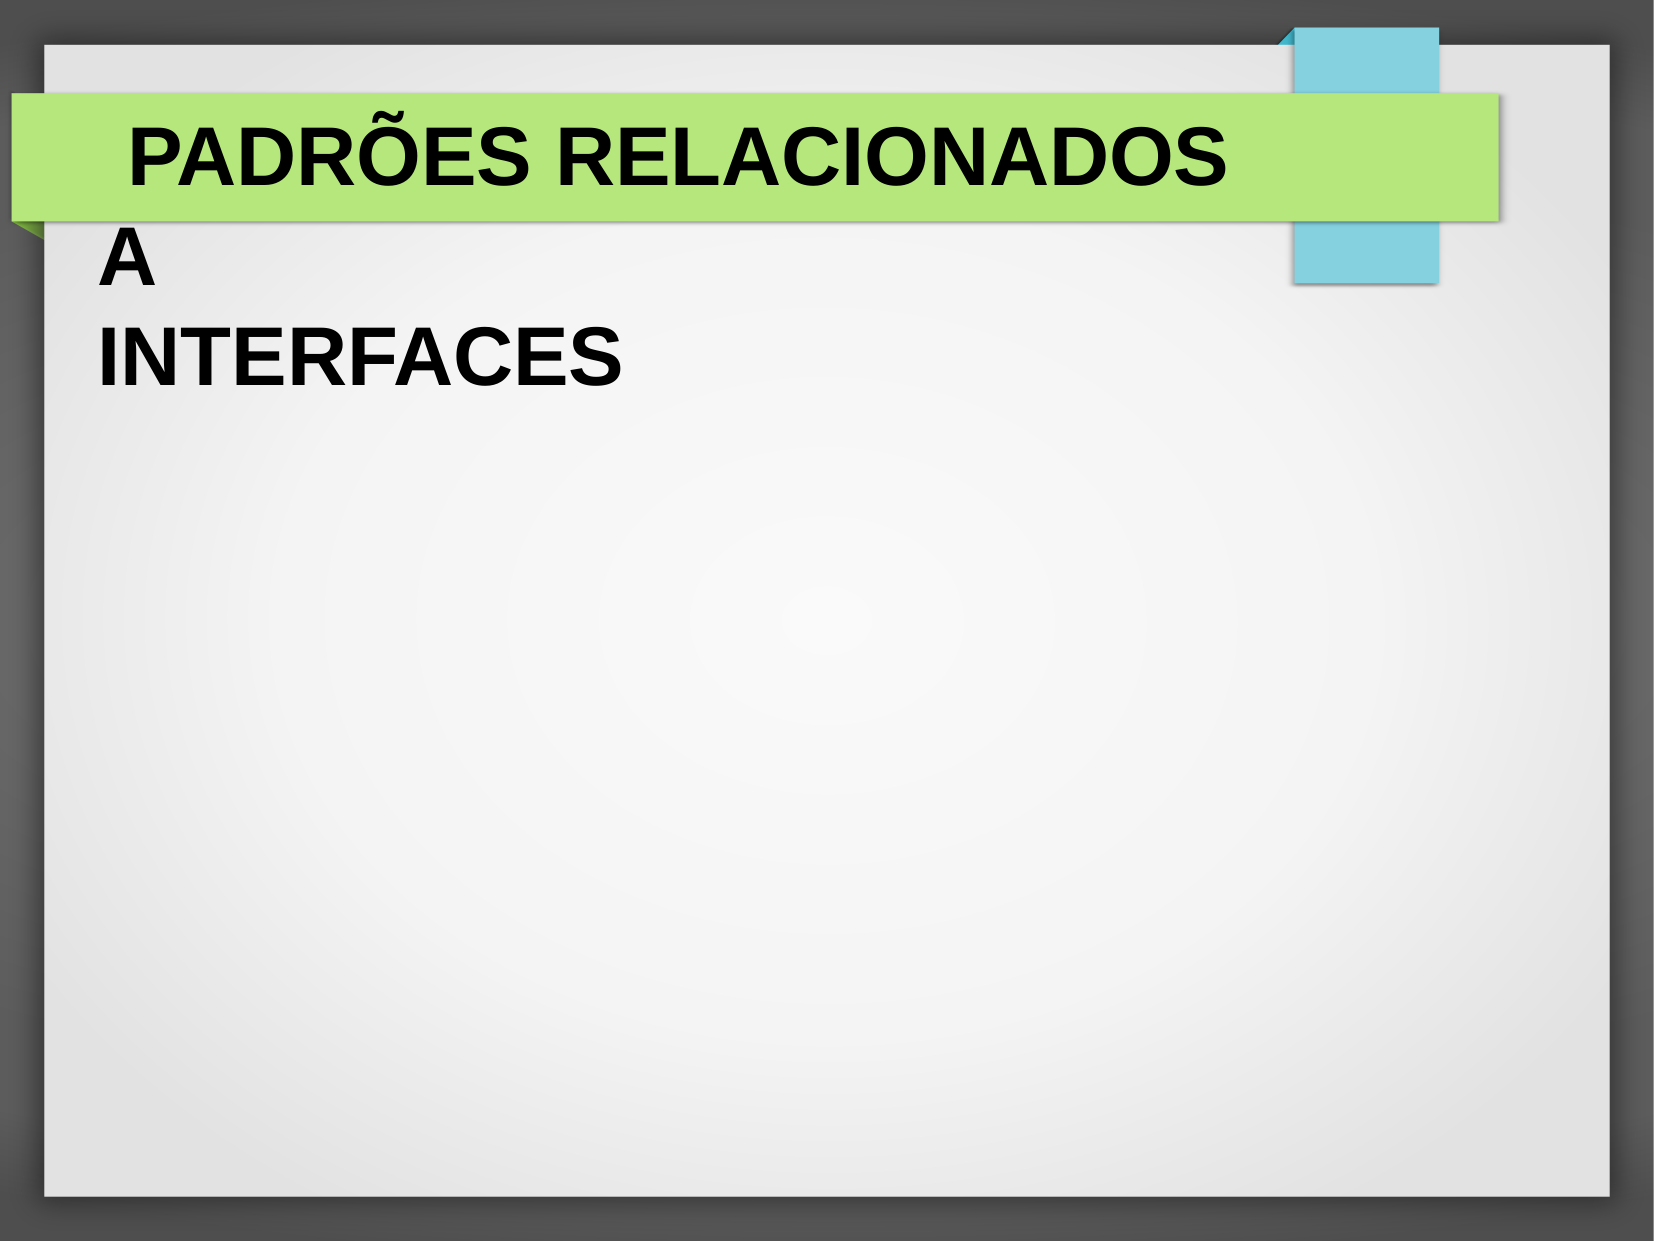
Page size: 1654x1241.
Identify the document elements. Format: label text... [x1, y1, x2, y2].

title PADRÕES RELACIONADOS A INTERFACES [82, 94, 1264, 213]
picture [0, 0, 1654, 1241]
